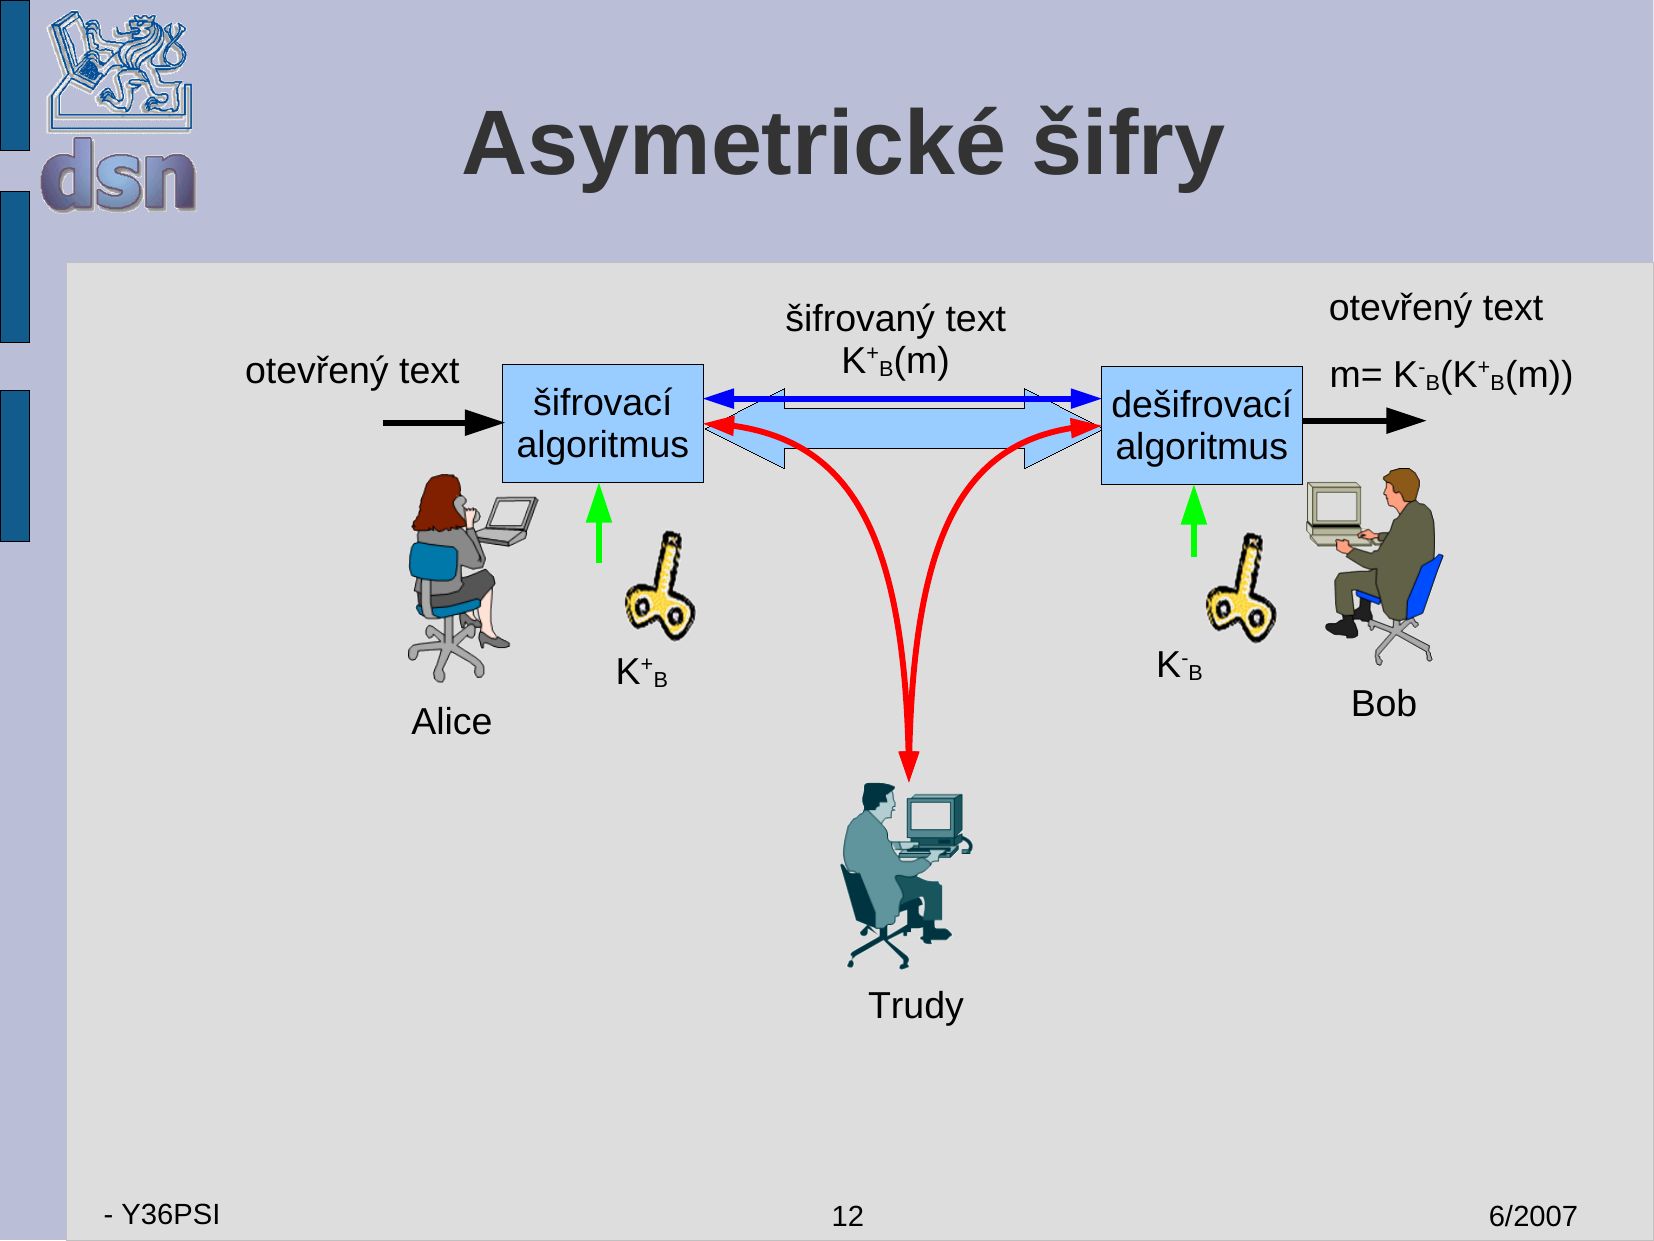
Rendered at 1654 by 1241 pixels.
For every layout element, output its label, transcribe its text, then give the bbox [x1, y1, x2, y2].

text_box Trudy [853, 977, 979, 1035]
picture [840, 782, 978, 972]
text_box dešifrovací algoritmus [1101, 366, 1303, 485]
text_box Bob [1336, 675, 1433, 732]
text_box šifrovací algoritmus [502, 364, 704, 483]
text_box otevřený text [1314, 278, 1558, 336]
text_box Alice [396, 693, 508, 750]
text_box K+B [600, 642, 683, 714]
picture [10, 10, 223, 230]
text_box [705, 427, 795, 469]
picture [408, 474, 539, 684]
text_box [730, 402, 1093, 449]
title Asymetrické šifry [210, 39, 1478, 247]
picture [1196, 530, 1288, 645]
text_box K-B [1141, 636, 1237, 708]
picture [615, 528, 707, 643]
text_box otevřený text [230, 342, 475, 400]
text_box [1024, 388, 1040, 396]
text_box šifrovaný text K+B(m) [770, 290, 1021, 403]
text_box [1020, 427, 1101, 469]
text_box m= K-B(K+B(m)) [1305, 346, 1598, 417]
picture [1305, 467, 1445, 667]
